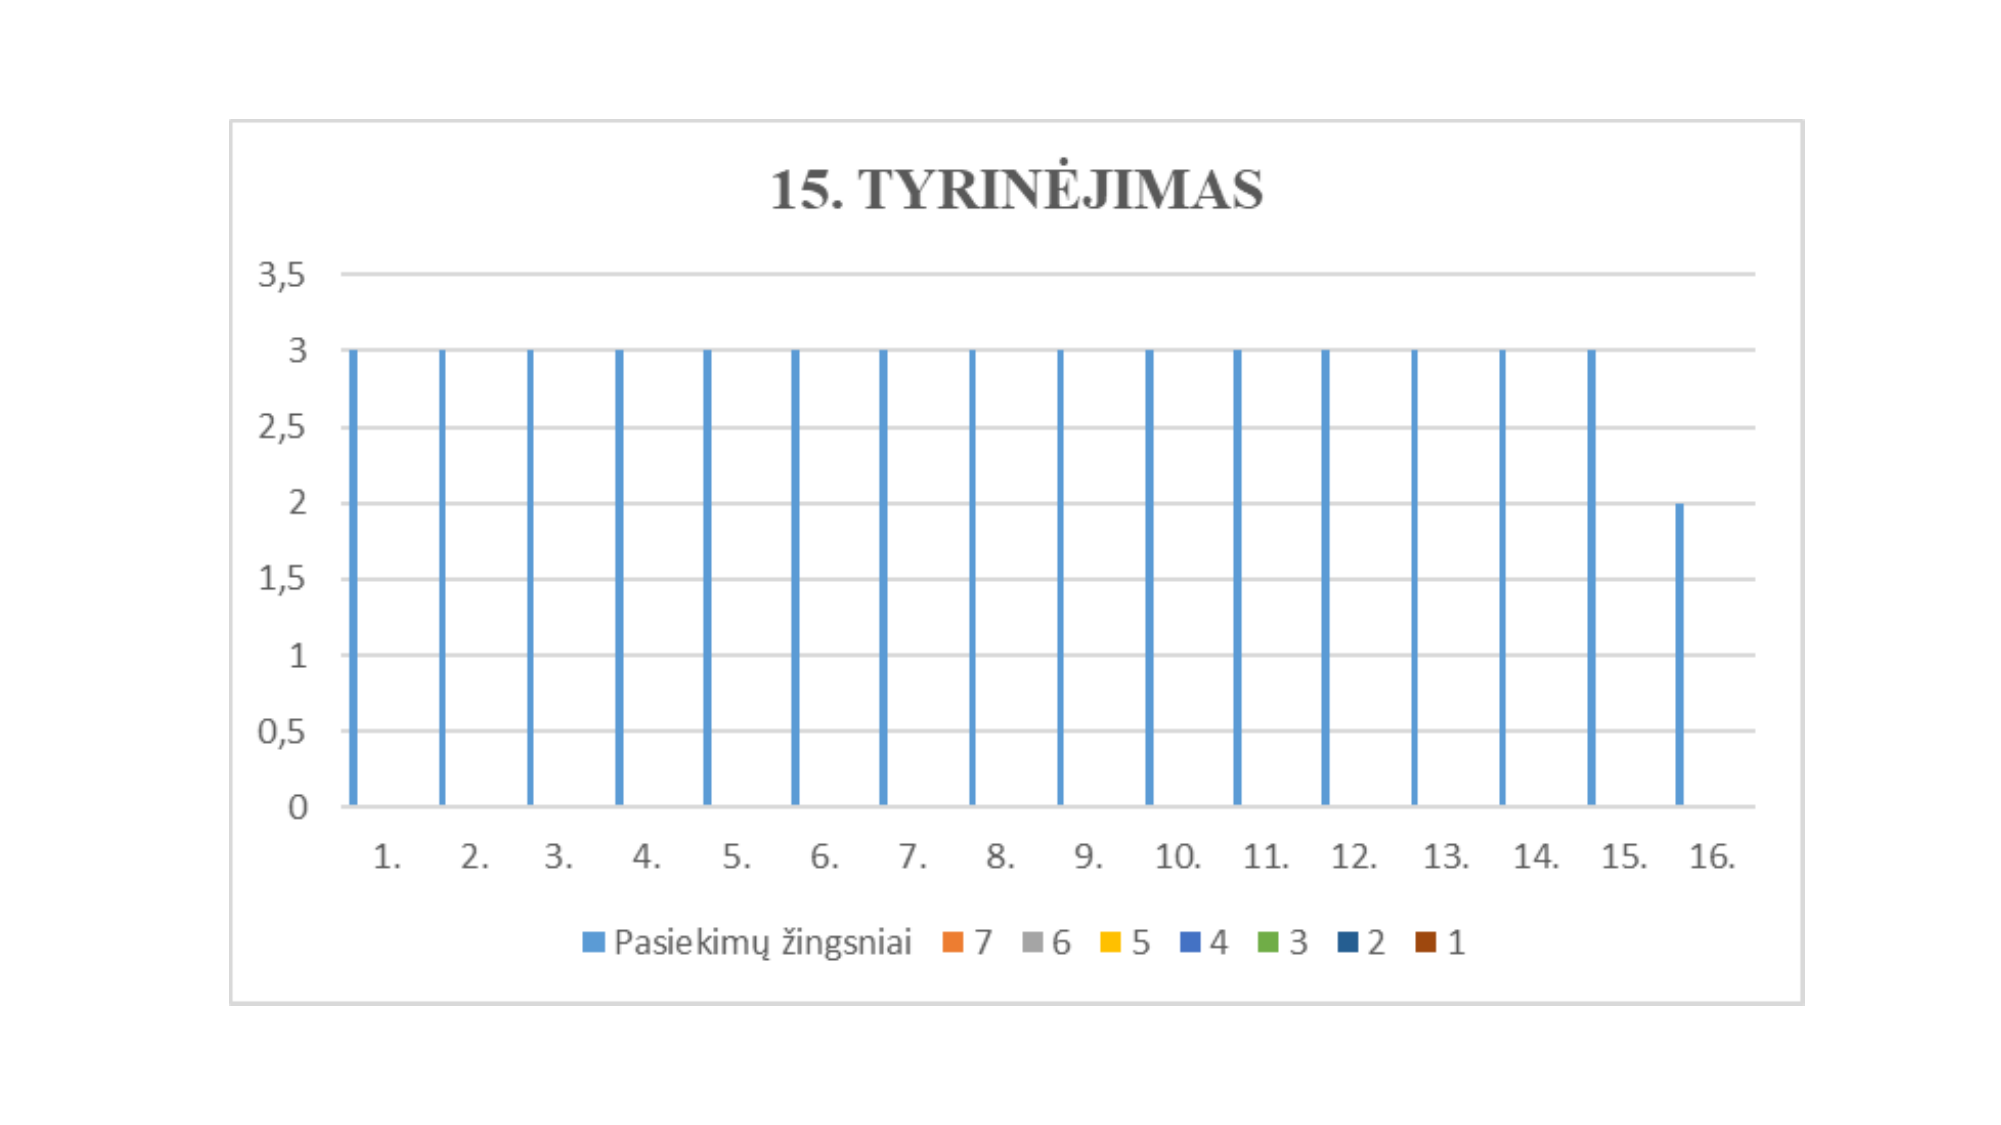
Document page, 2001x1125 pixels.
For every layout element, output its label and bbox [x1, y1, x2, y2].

picture [229, 119, 1805, 1006]
